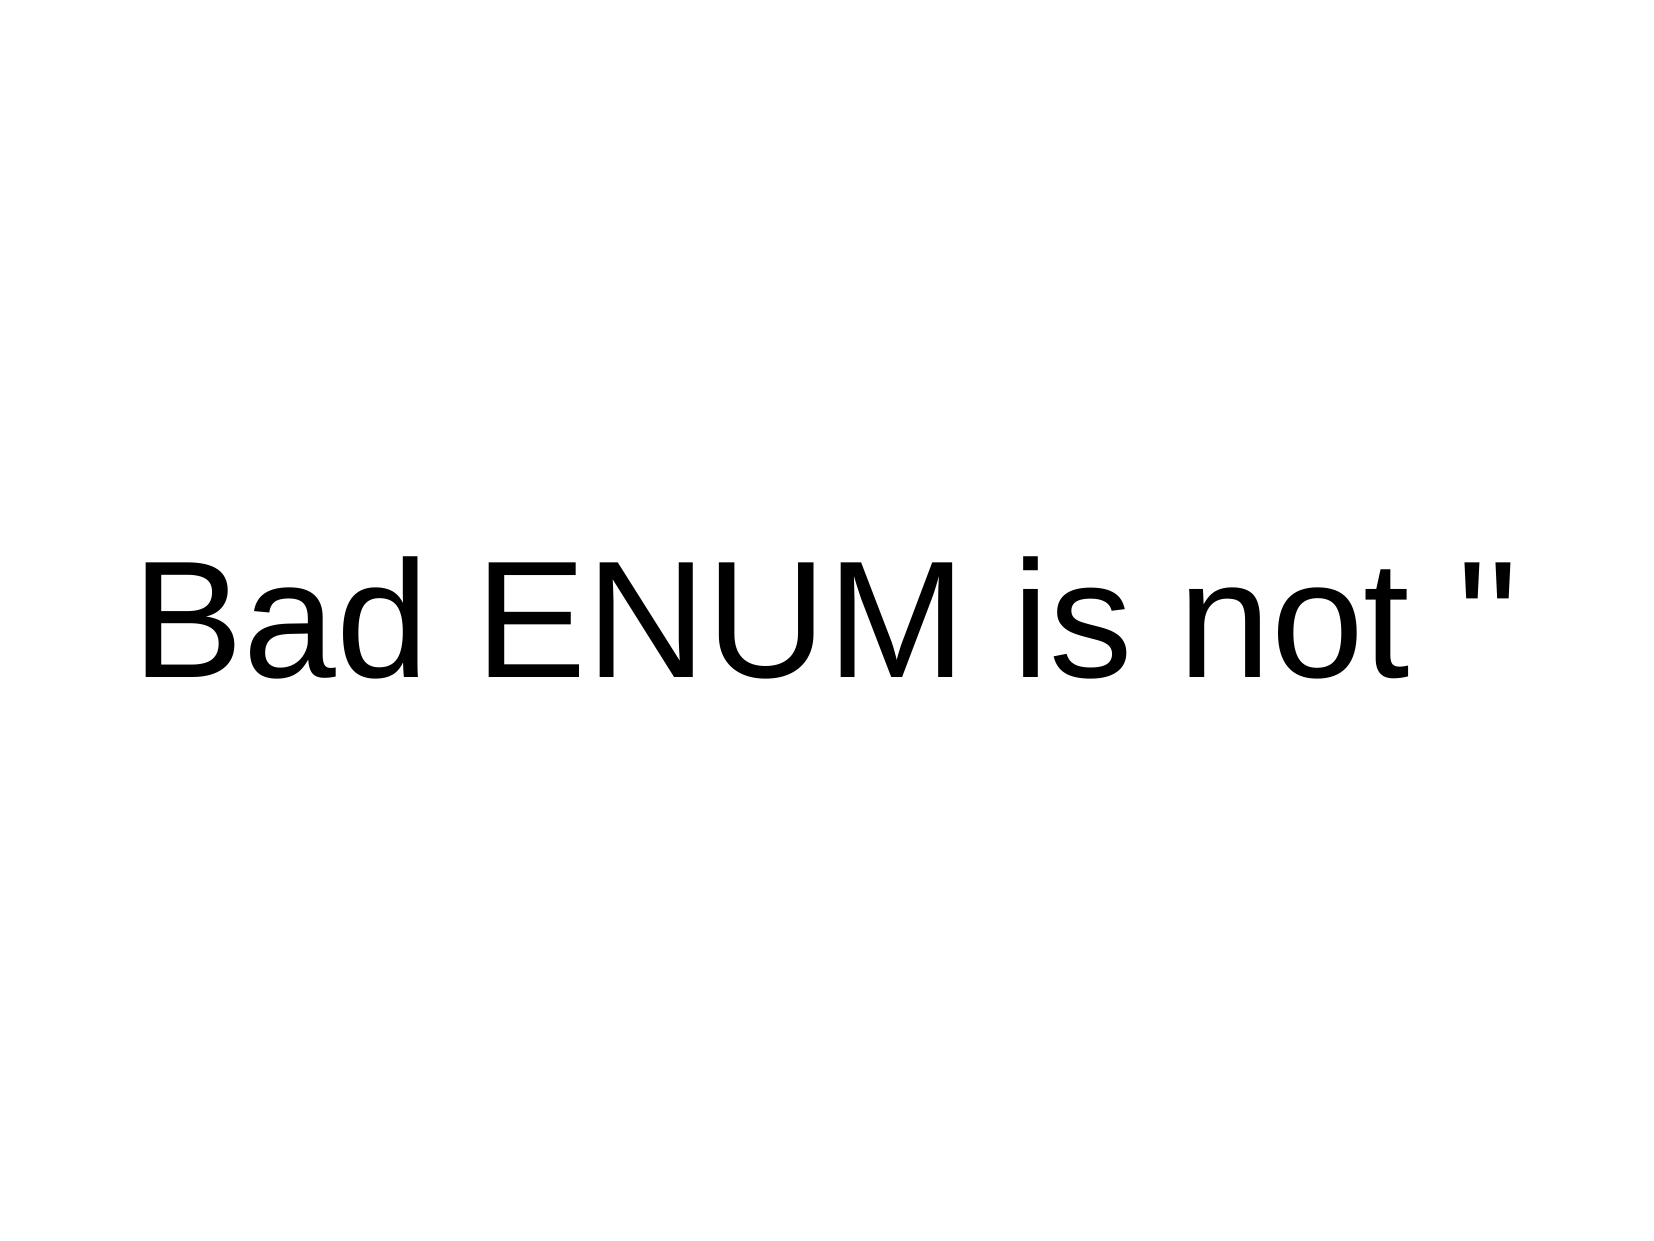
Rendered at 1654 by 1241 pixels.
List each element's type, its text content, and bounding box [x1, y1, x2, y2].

title Bad ENUM is not '' [0, 516, 1654, 724]
